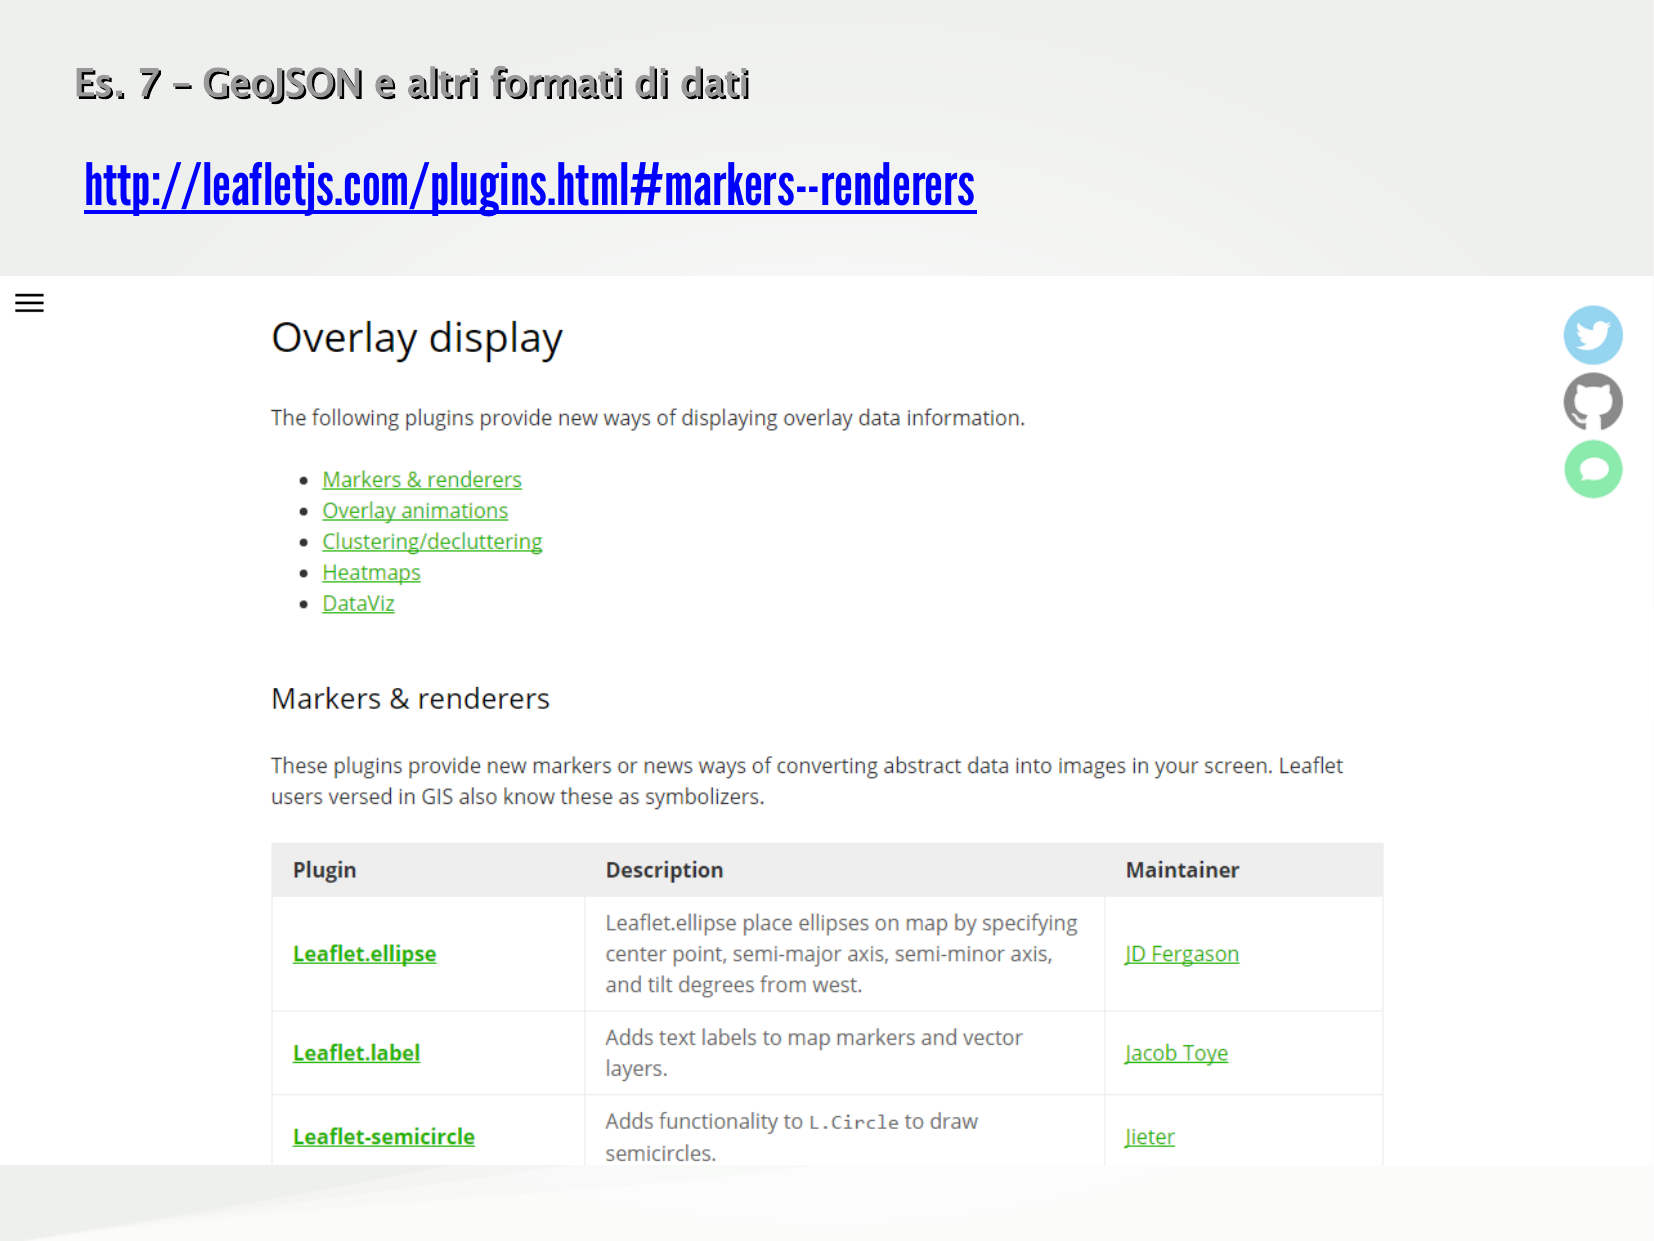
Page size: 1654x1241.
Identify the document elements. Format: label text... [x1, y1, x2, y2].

picture [0, 0, 1654, 1241]
text_box http://leafletjs.com/plugins.html#markers--renderers [69, 143, 1571, 229]
text_box Es. 7 – GeoJSON e altri formati di dati [59, 47, 1146, 108]
